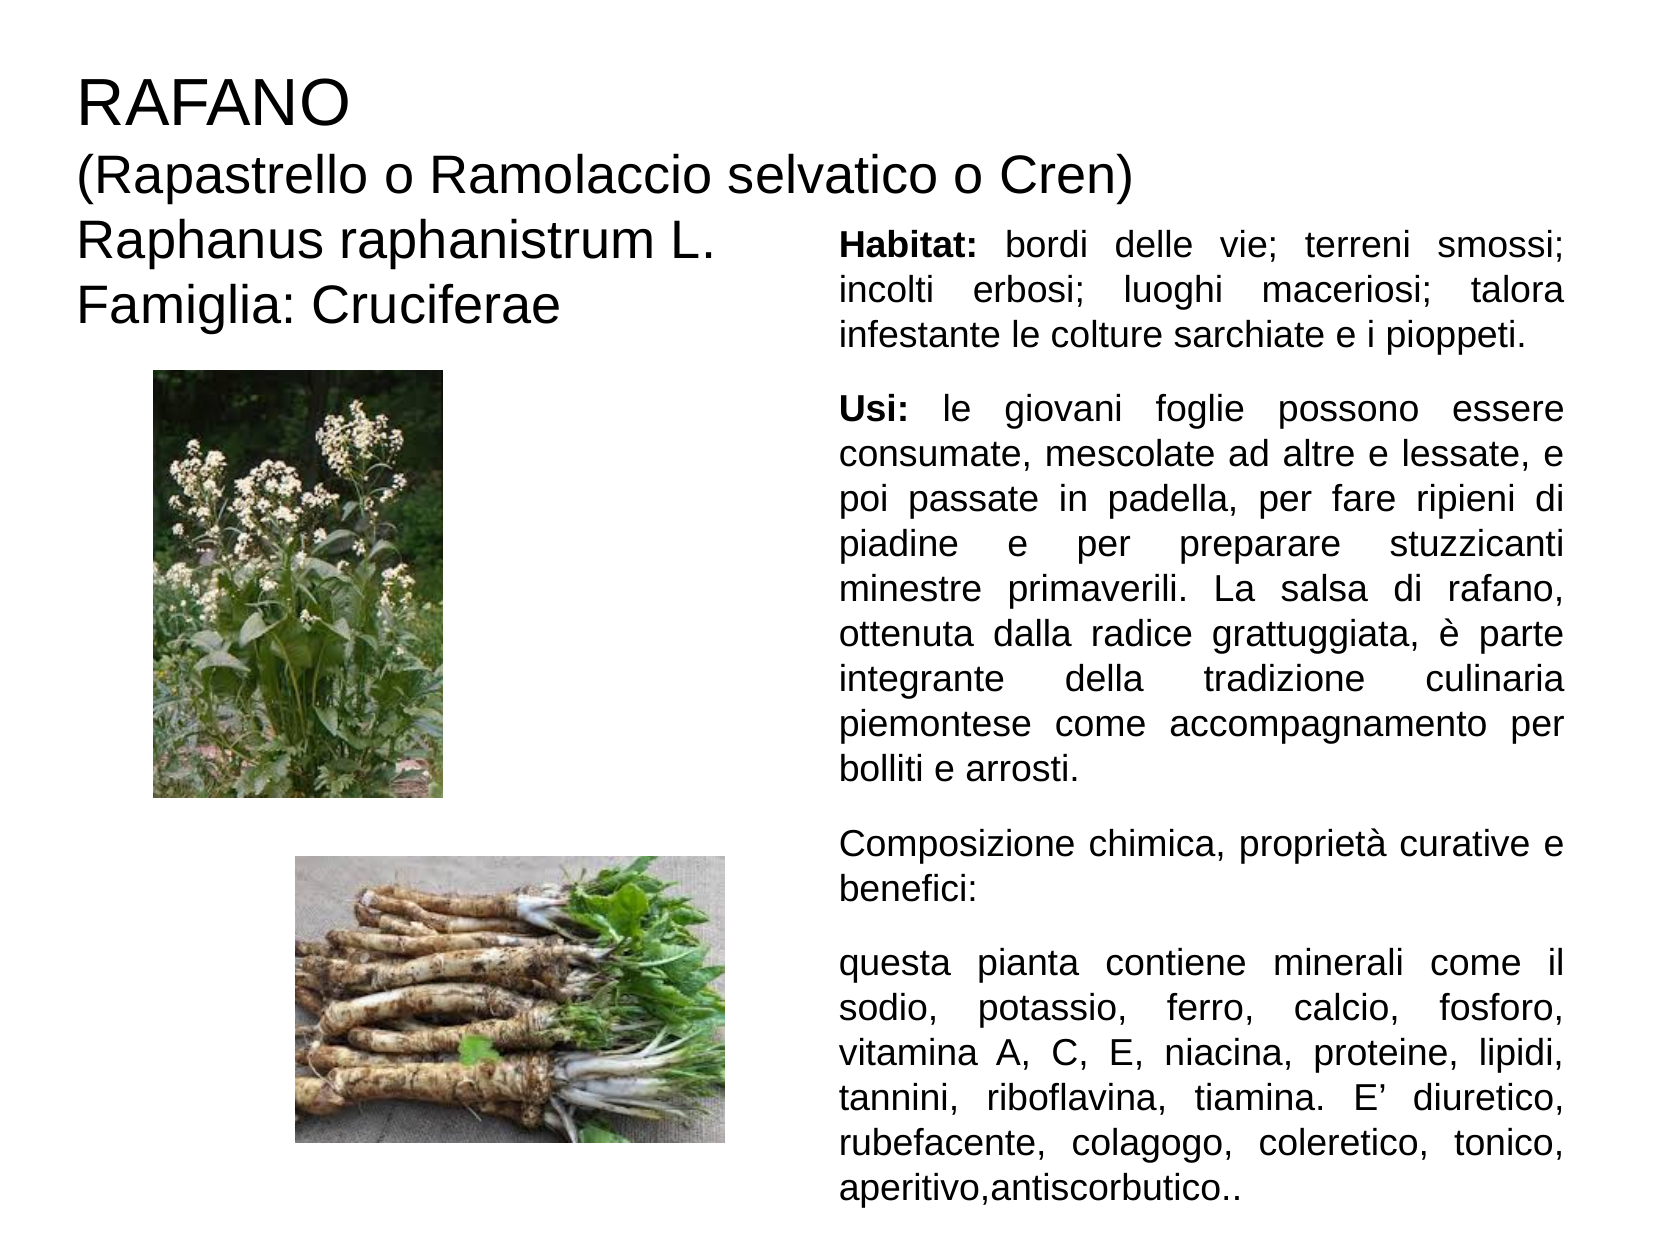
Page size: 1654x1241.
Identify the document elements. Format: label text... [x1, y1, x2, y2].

title RAFANO (Rapastrello o Ramolaccio selvatico o Cren) Raphanus raphanistrum L. Famiglia: Cruciferae [76, 59, 1565, 316]
list Habitat: bordi delle vie; terreni smossi; incolti erbosi; luoghi maceriosi; talora infestante le colture sarchiate e i pioppeti. Usi: le giovani foglie possono essere consumate, mescolate ad altre e lessate, e poi passate in padella, per fare ripieni di piadine e per preparare stuzzicanti minestre primaverili. La salsa di rafano, ottenuta dalla radice grattuggiata, è parte integrante della tradizione culinaria piemontese come accompagnamento per bolliti e arrosti. Composizione chimica, proprietà curative e benefici: questa pianta contiene minerali come il sodio, potassio, ferro, calcio, fosforo, vitamina A, C, E, niacina, proteine, lipidi, tannini, riboflavina, tiamina. E’ diuretico, rubefacente, colagogo, coleretico, tonico, aperitivo,antiscorbutico.. [838, 219, 1565, 1224]
picture [153, 370, 443, 798]
picture [295, 856, 725, 1143]
